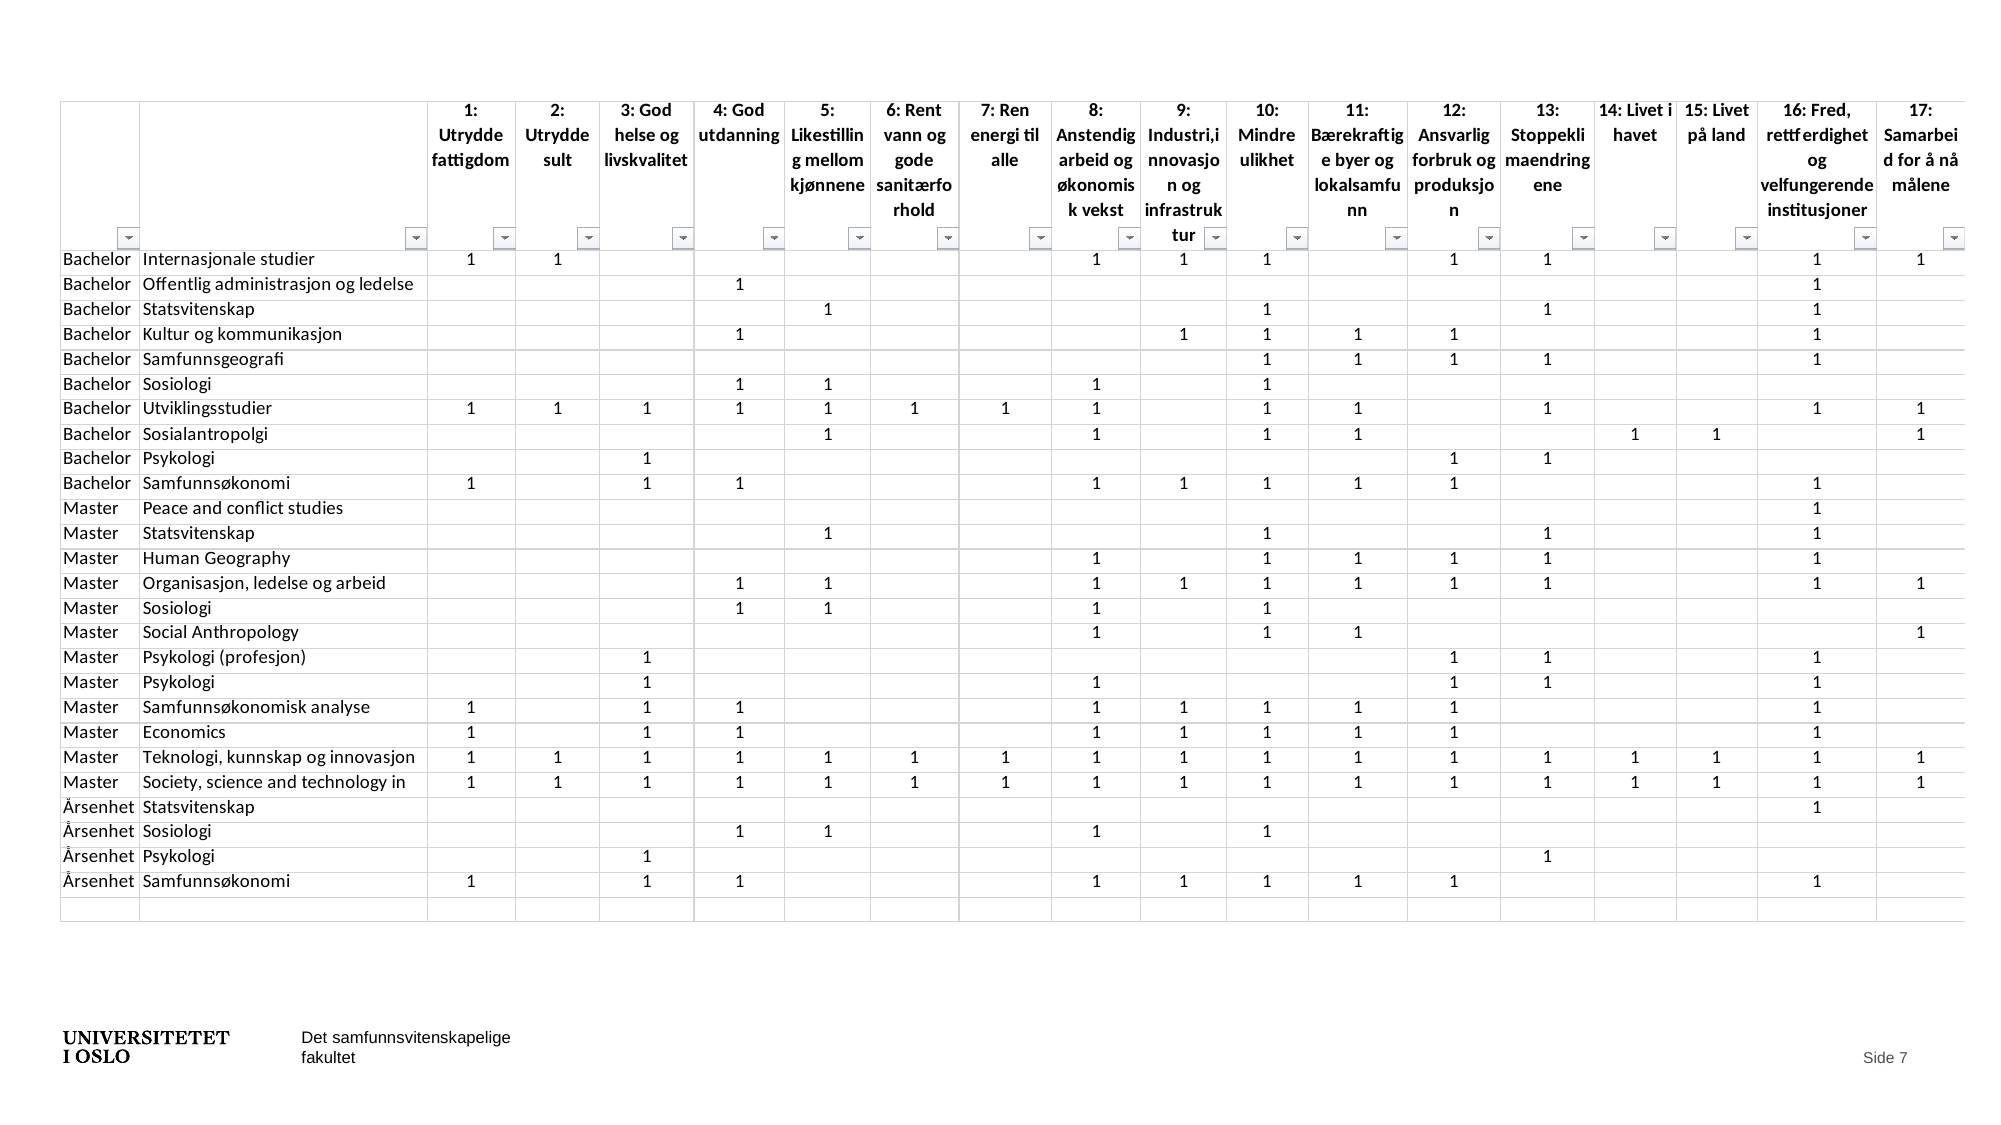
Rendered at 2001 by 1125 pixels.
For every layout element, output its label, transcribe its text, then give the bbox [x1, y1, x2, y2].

text_box Side [1848, 1027, 1947, 1088]
text_box Det samfunnsvitenskapelige fakultet [301, 1024, 548, 1067]
chart [59, 100, 1966, 923]
